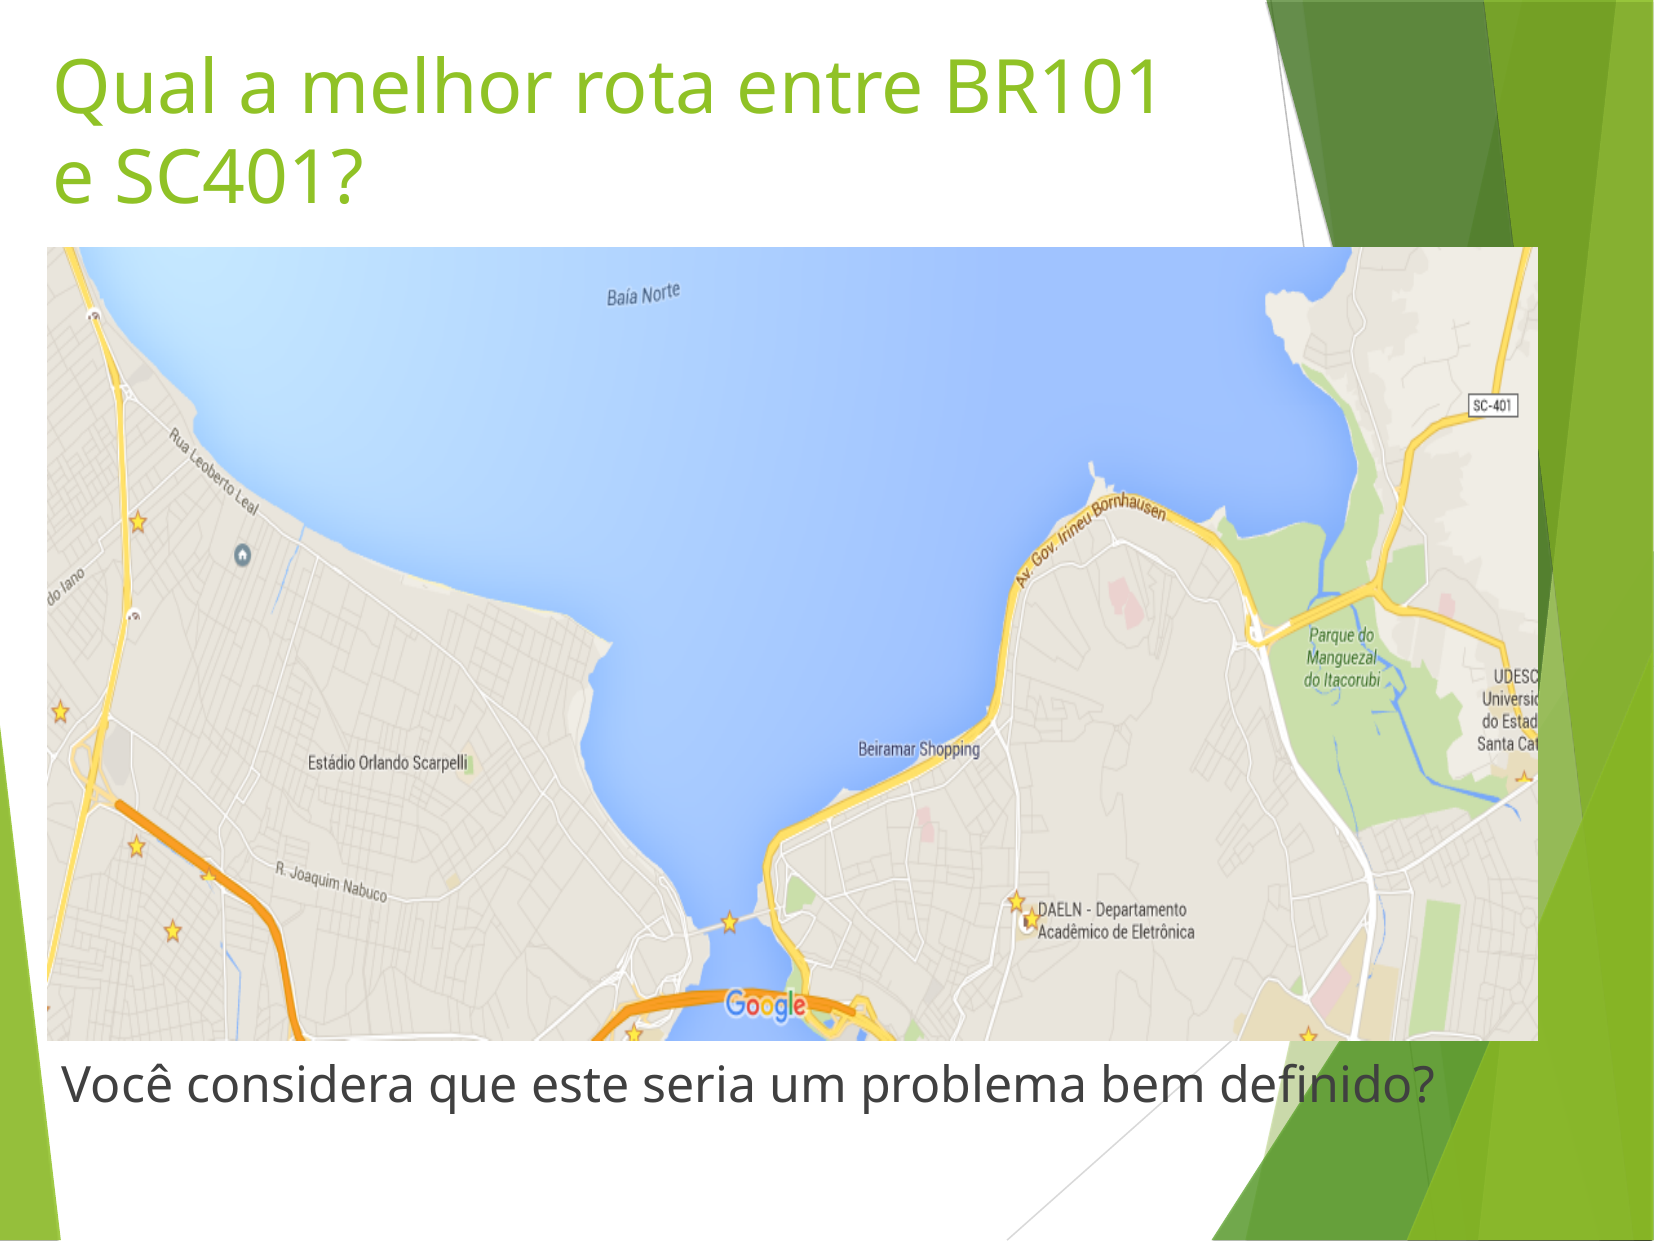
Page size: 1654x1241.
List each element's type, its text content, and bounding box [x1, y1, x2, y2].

title Qual a melhor rota entre BR101 e SC401? [37, 31, 1204, 270]
picture [47, 247, 1538, 1041]
text_box Você considera que este seria um problema bem definido? [47, 1045, 1651, 1193]
